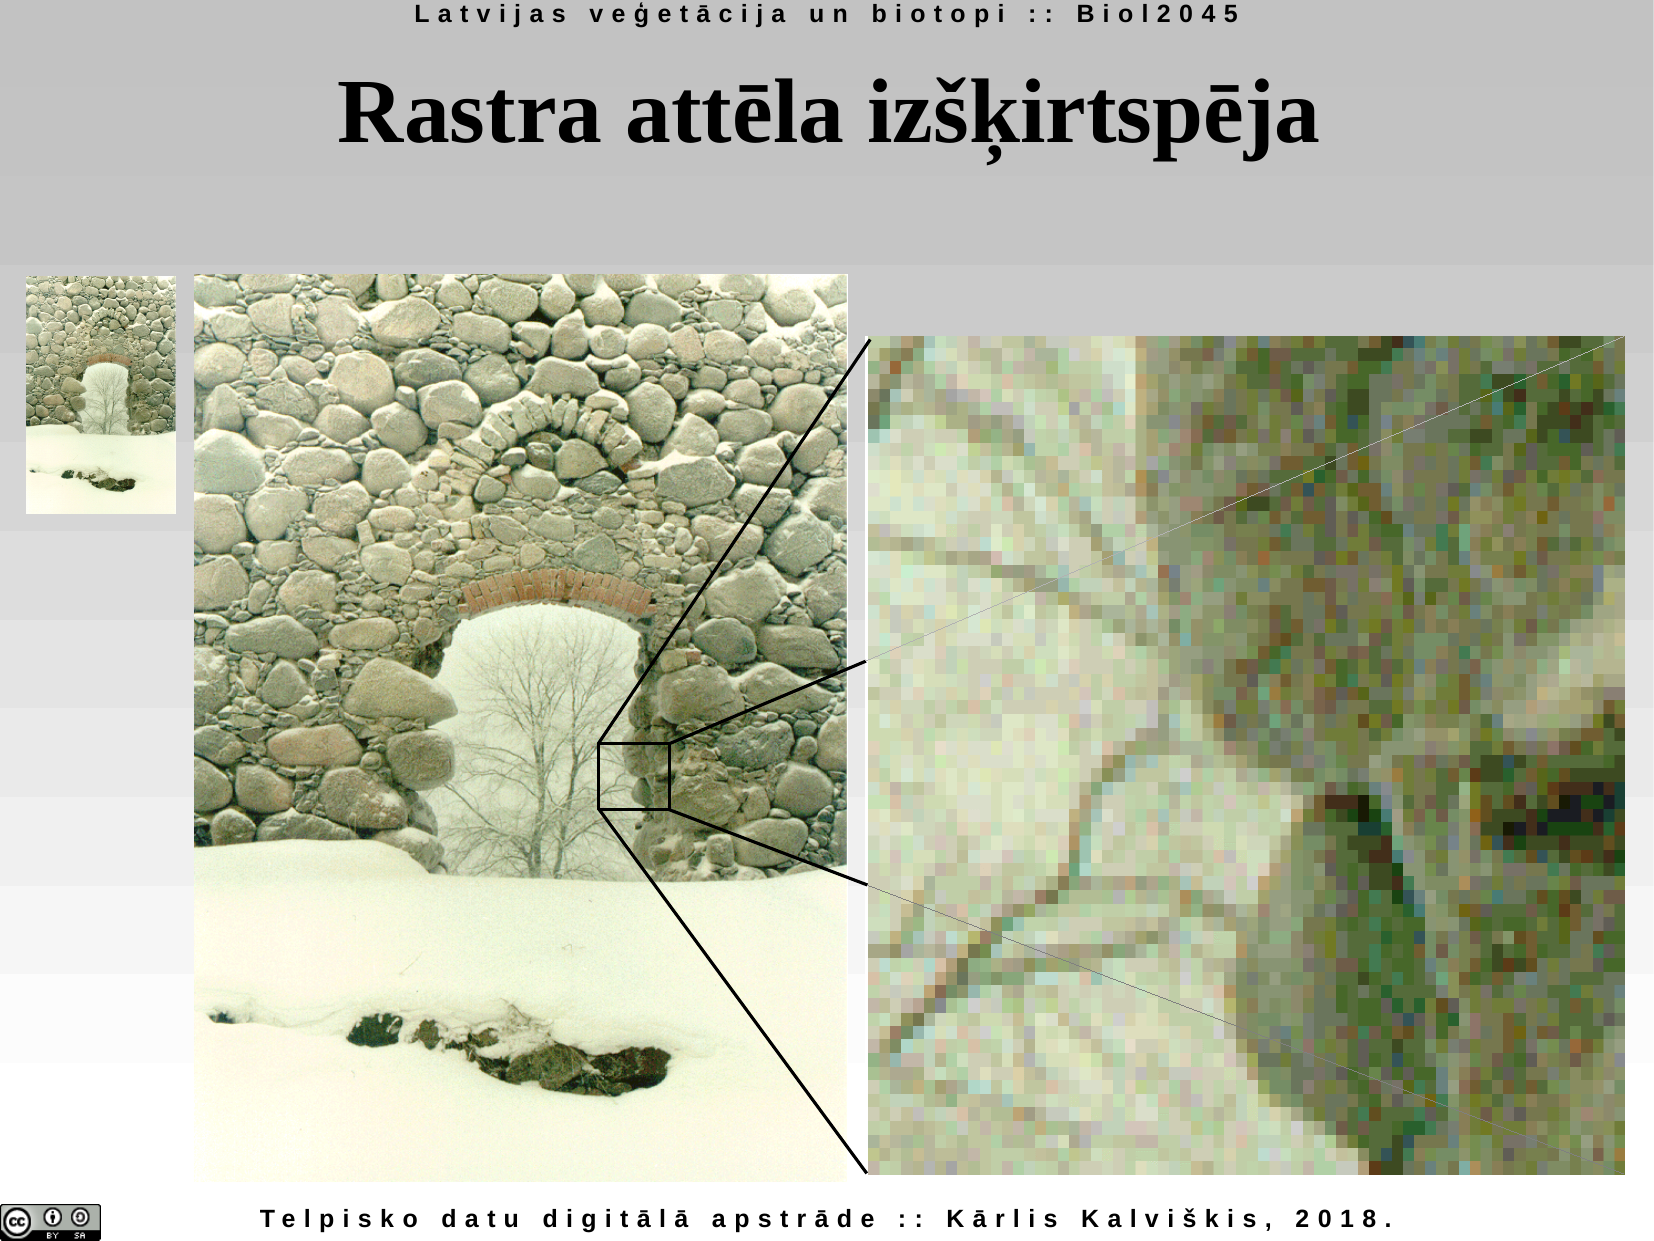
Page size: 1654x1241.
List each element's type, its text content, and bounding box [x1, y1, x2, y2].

title Rastra attēla izšķirtspēja [34, 61, 1626, 296]
picture [0, 0, 1654, 1241]
